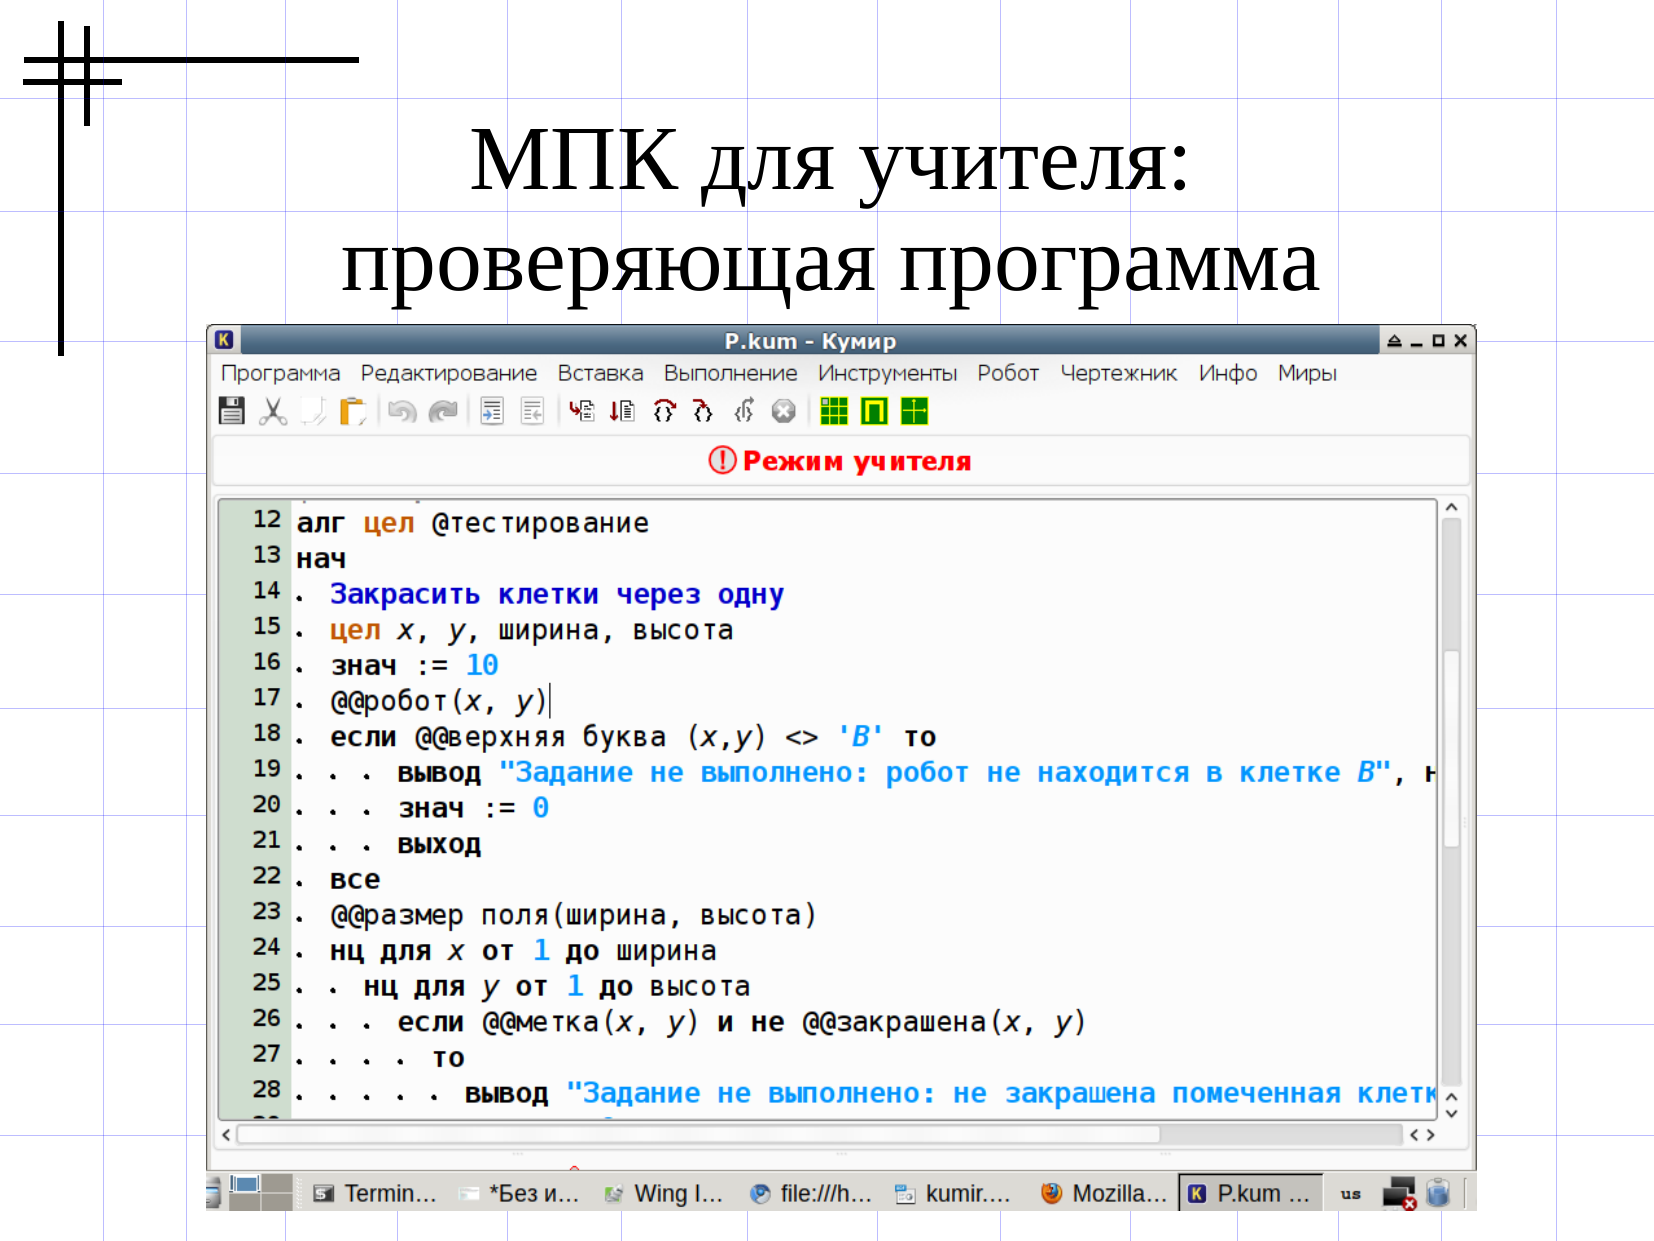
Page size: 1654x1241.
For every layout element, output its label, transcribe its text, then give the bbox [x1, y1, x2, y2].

picture [206, 324, 1477, 1211]
title МПК для учителя: проверяющая программа [126, 107, 1539, 311]
